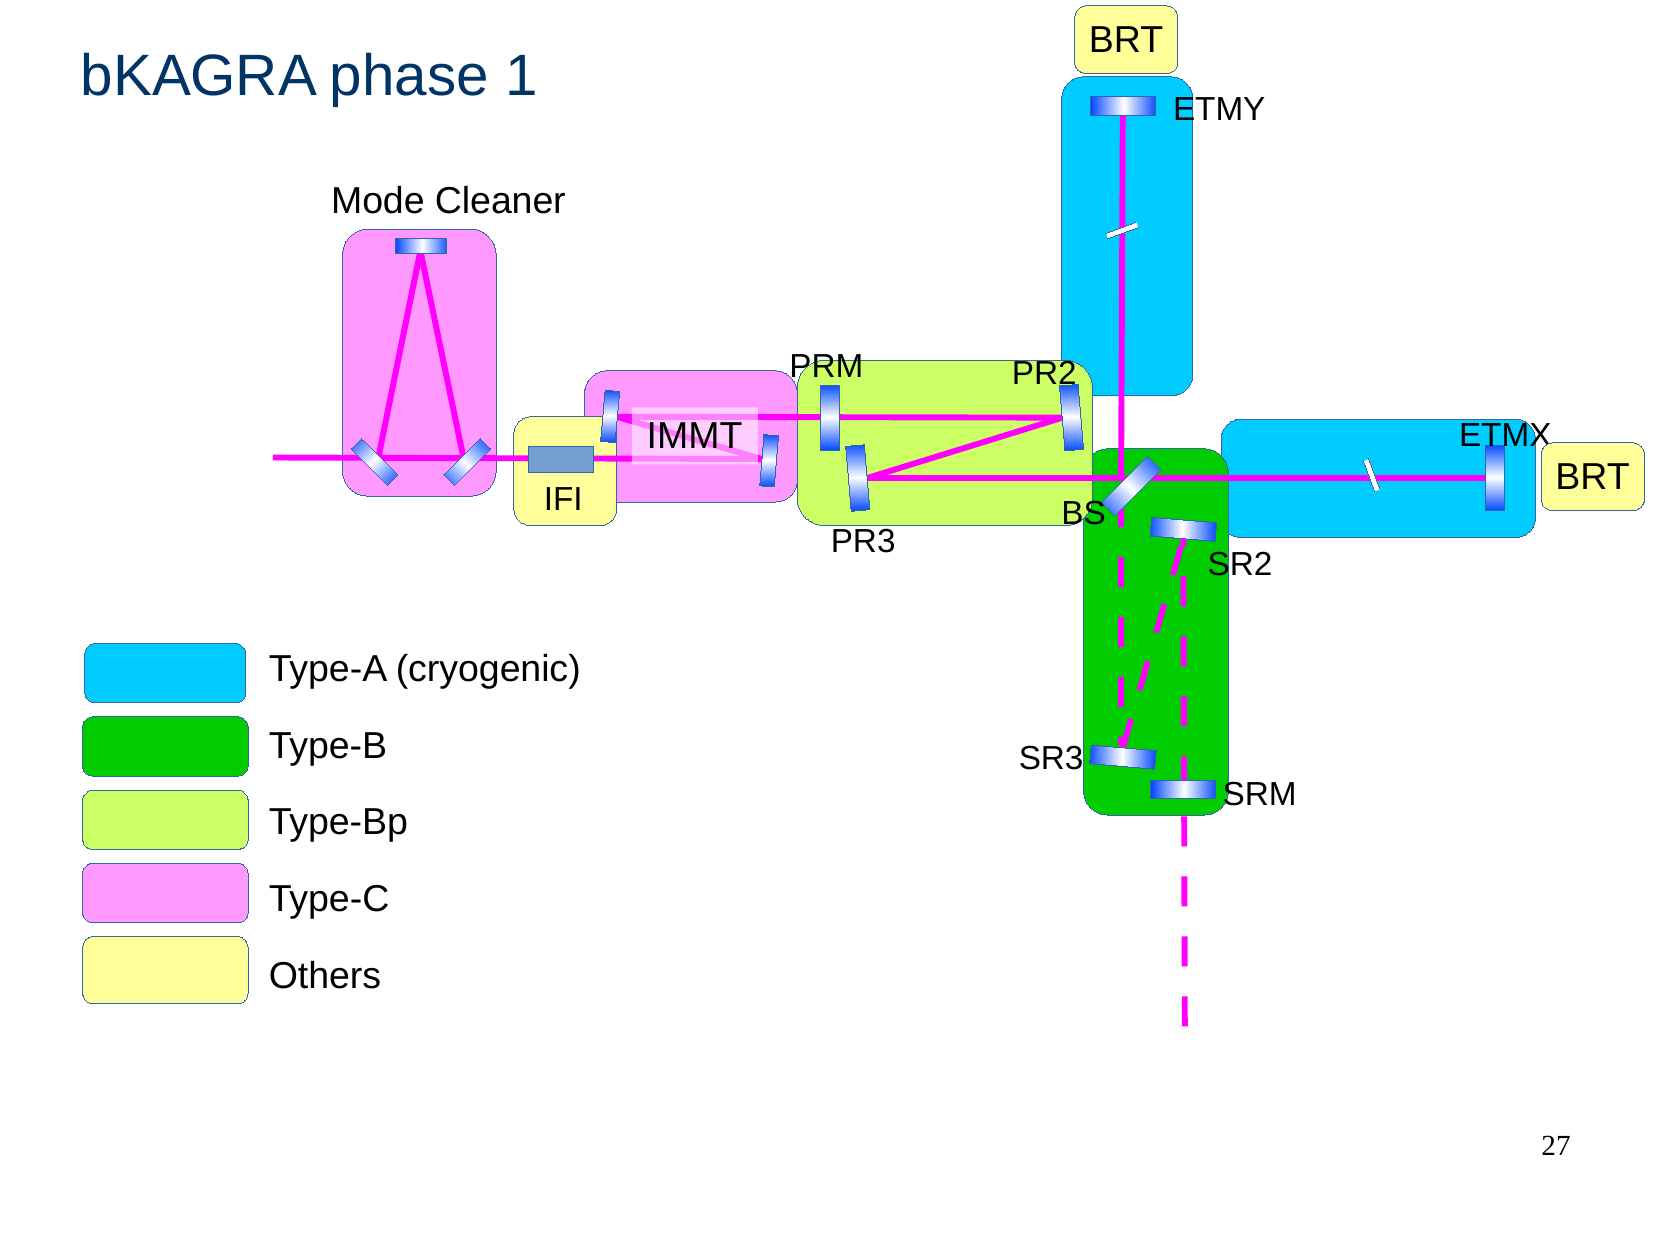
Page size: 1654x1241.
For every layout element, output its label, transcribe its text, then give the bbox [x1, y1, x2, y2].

text_box IMMT [631, 407, 758, 465]
text_box [1061, 76, 1193, 396]
text_box [84, 643, 246, 703]
text_box Type-Bp [254, 793, 423, 851]
text_box [342, 230, 497, 497]
text_box [82, 790, 249, 850]
text_box PR3 [816, 515, 911, 568]
text_box SR3 [1003, 732, 1099, 785]
text_box BS [1046, 487, 1121, 540]
text_box Others [253, 947, 397, 1004]
text_box [82, 863, 249, 923]
text_box [82, 936, 249, 1004]
text_box SR2 [1192, 538, 1291, 591]
text_box BRT [1541, 442, 1645, 511]
text_box [82, 716, 249, 777]
text_box [513, 360, 1536, 816]
text_box Type-C [253, 870, 405, 928]
text_box Type-B [254, 716, 403, 774]
text_box bKAGRA phase 1 [66, 35, 1016, 116]
text_box SRM [1207, 768, 1312, 821]
text_box ETMX [1444, 408, 1567, 461]
text_box IFI [529, 473, 632, 526]
text_box ETMY [1158, 82, 1281, 135]
text_box PRM [774, 340, 886, 393]
text_box BRT [1074, 5, 1178, 74]
text_box Type-A (cryogenic) [253, 639, 596, 697]
text_box PR2 [997, 347, 1097, 400]
text_box Mode Cleaner [316, 172, 581, 230]
